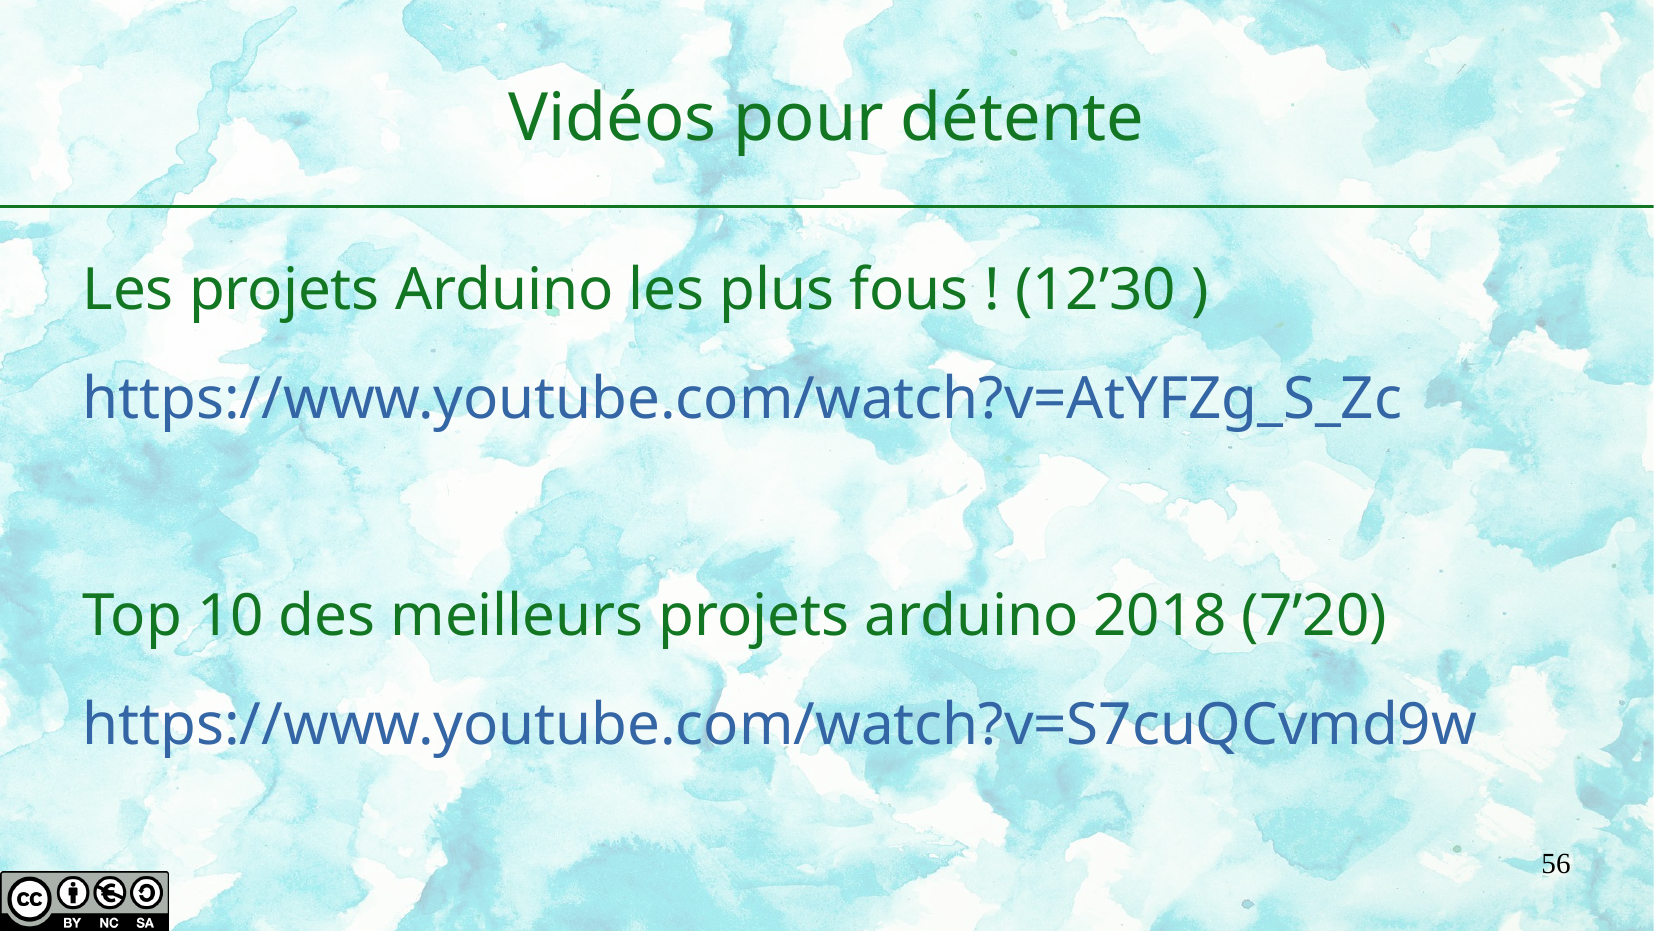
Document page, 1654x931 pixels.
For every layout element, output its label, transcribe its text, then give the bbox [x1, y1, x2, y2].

list Les projets Arduino les plus fous ! (12’30 ) https://www.youtube.com/watch?v=AtYFZg_S_Zc Top 10 des meilleurs projets arduino 2018 (7’20) https://www.youtube.com/watch?v=S7cuQCvmd9w [82, 247, 1571, 857]
picture [0, 871, 169, 931]
title Vidéos pour détente [82, 37, 1571, 193]
